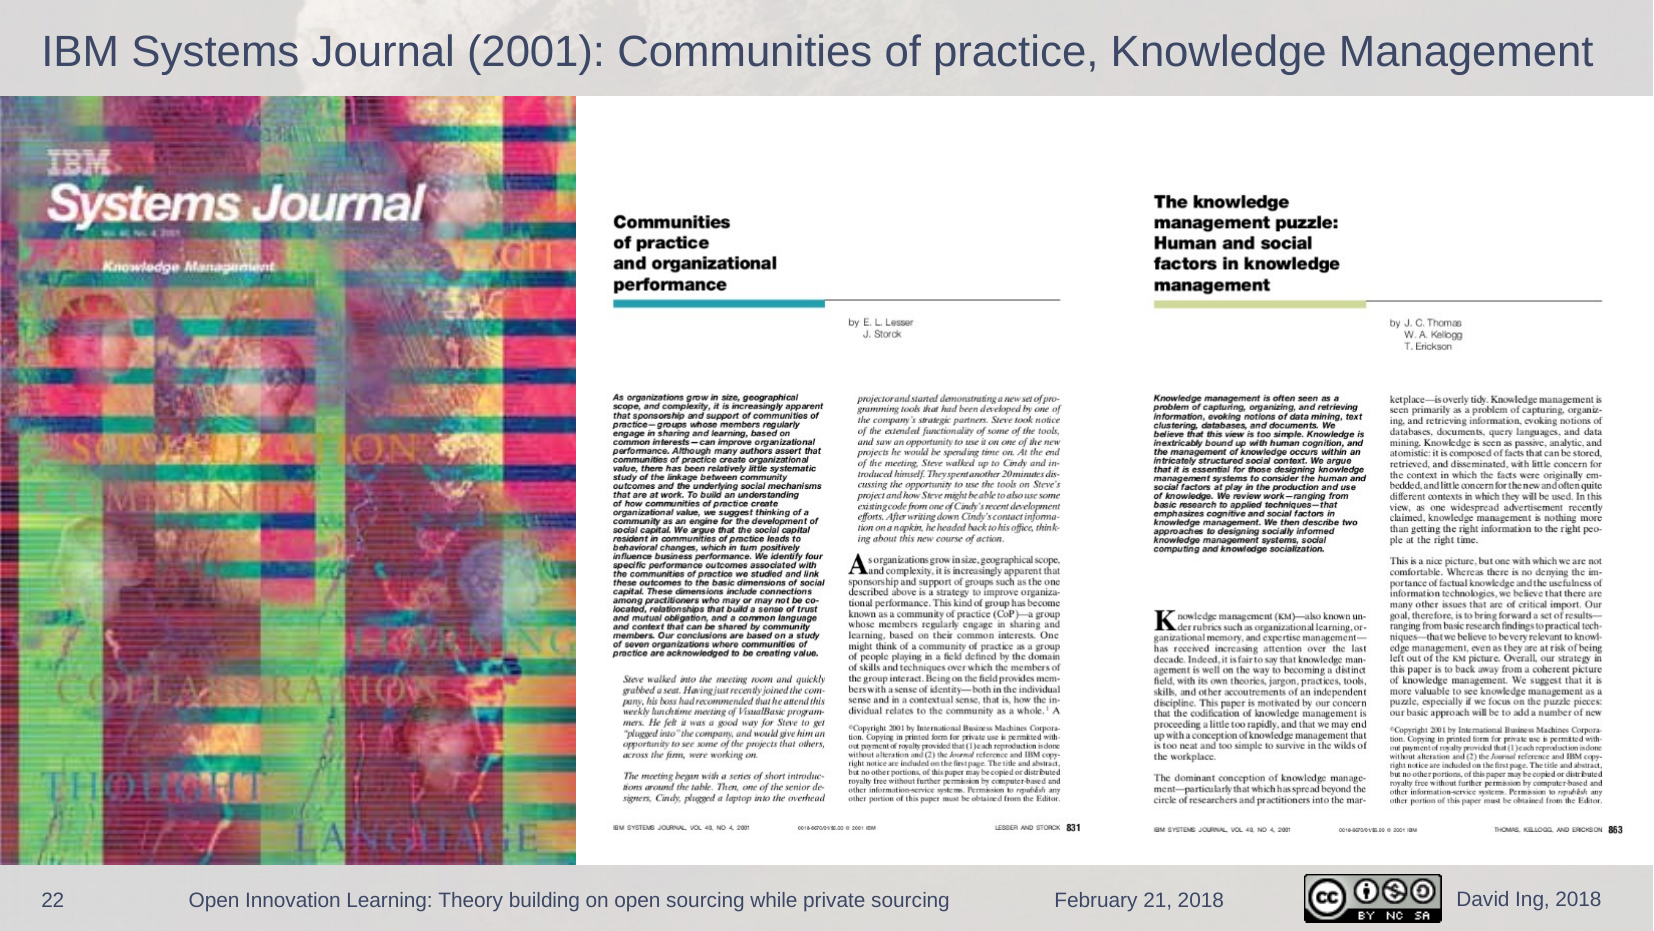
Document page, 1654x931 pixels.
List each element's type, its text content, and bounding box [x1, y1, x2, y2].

table_cell 4. [0, 0, 1653, 96]
picture [1304, 874, 1442, 923]
title IBM Systems Journal (2001): Communities of practice, Knowledge Management [41, 30, 1613, 126]
picture [0, 96, 1654, 865]
table_cell 4. [0, 865, 1653, 931]
